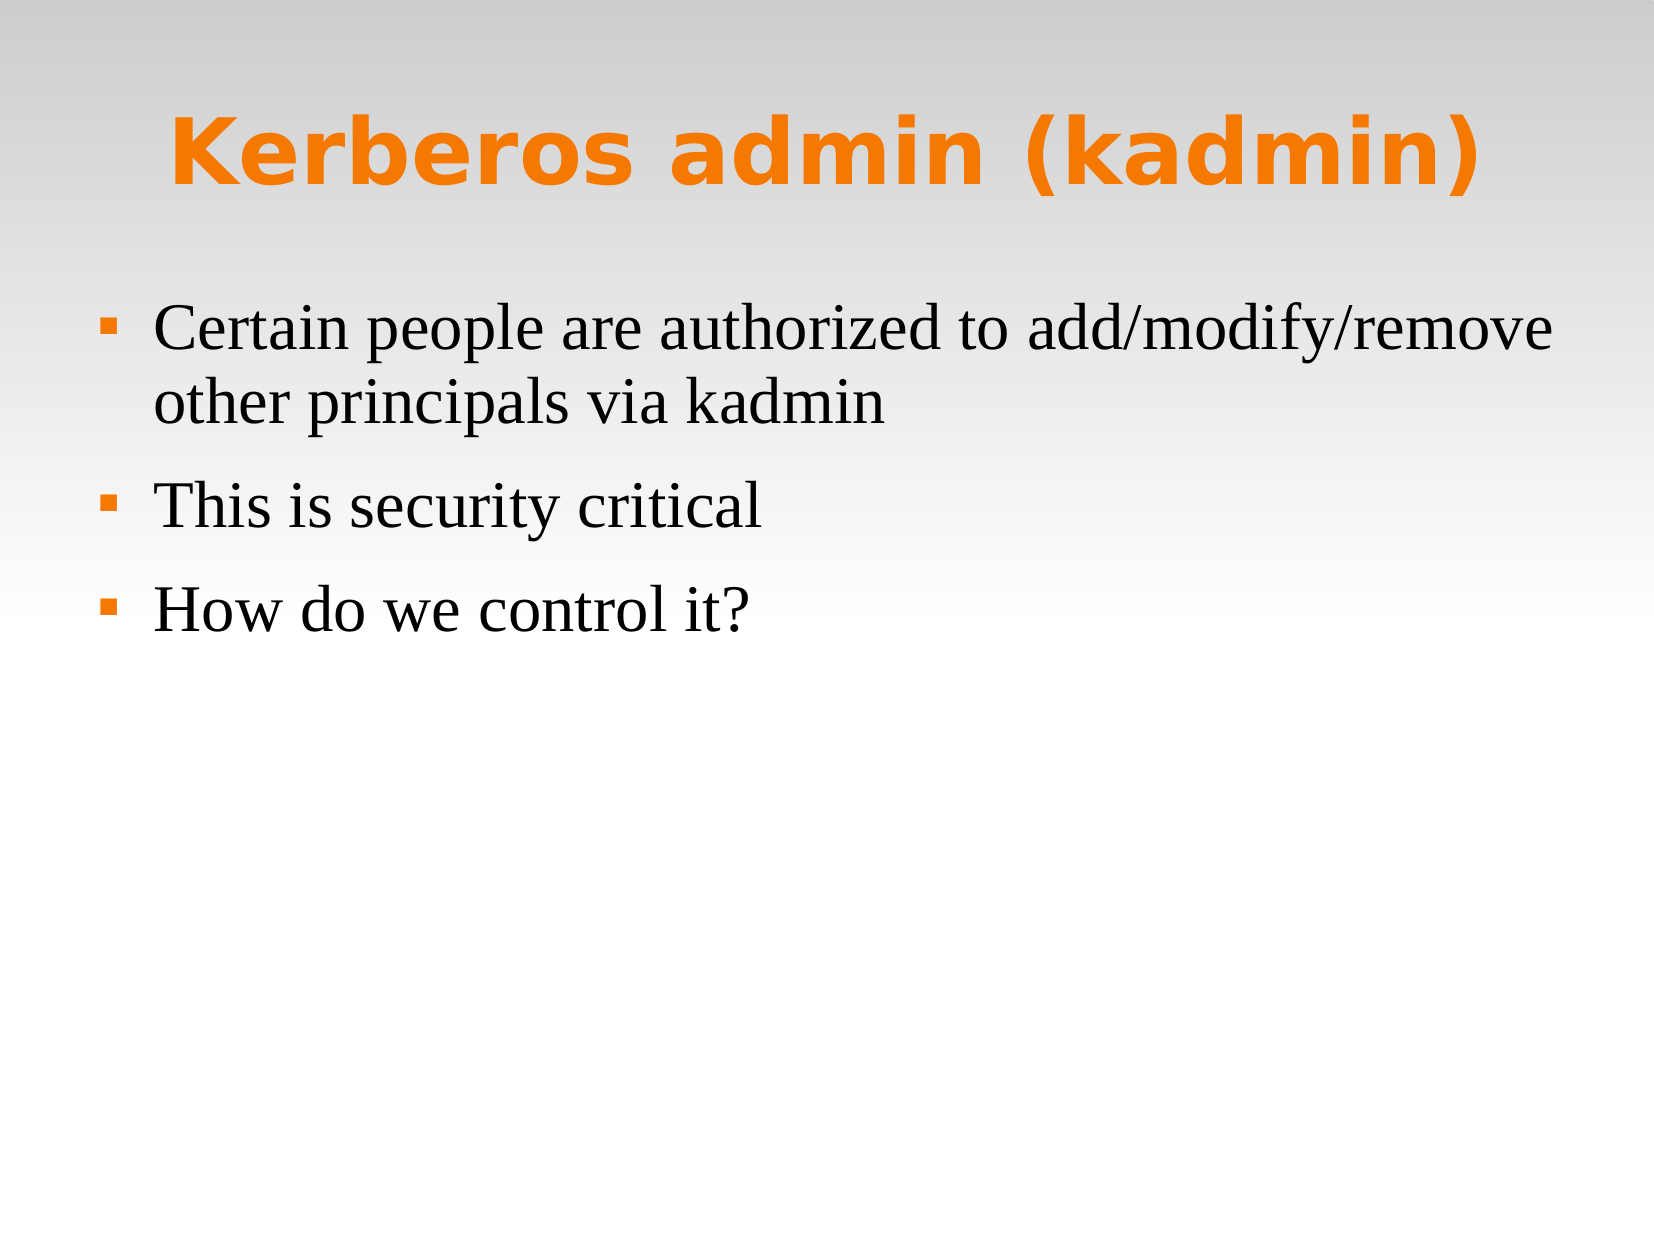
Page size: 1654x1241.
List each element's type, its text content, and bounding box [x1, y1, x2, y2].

list Certain people are authorized to add/modify/remove other principals via kadmin This is security critical How do we control it? [82, 290, 1571, 1109]
title Kerberos admin (kadmin) [82, 49, 1571, 257]
